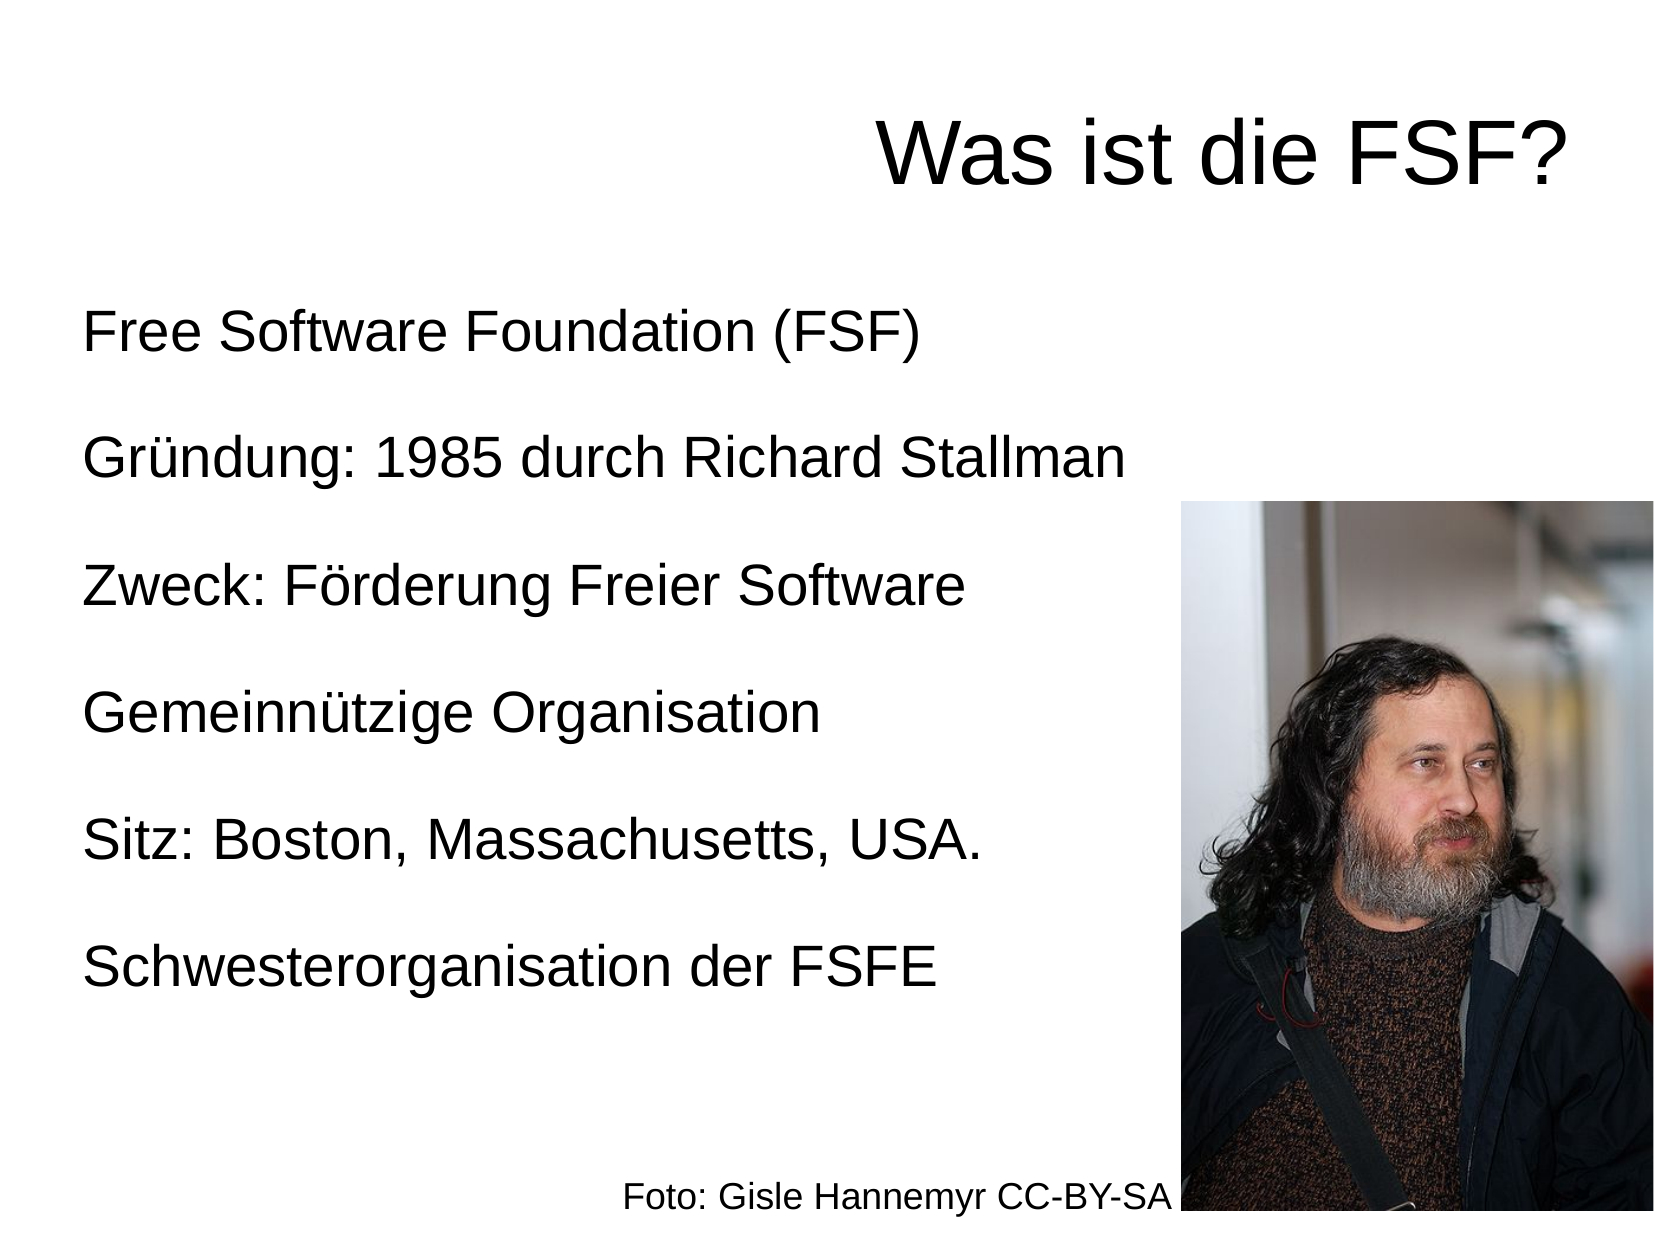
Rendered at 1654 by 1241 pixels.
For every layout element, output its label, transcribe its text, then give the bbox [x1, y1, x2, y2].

list Free Software Foundation (FSF) Gründung: 1985 durch Richard Stallman Zweck: Förderung Freier Software Gemeinnützige Organisation Sitz: Boston, Massachusetts, USA. Schwesterorganisation der FSFE Foto: Gisle Hannemyr CC-BY-SA [82, 265, 1182, 1186]
title Was ist die FSF? [82, 49, 1571, 257]
picture [1181, 501, 1654, 1211]
